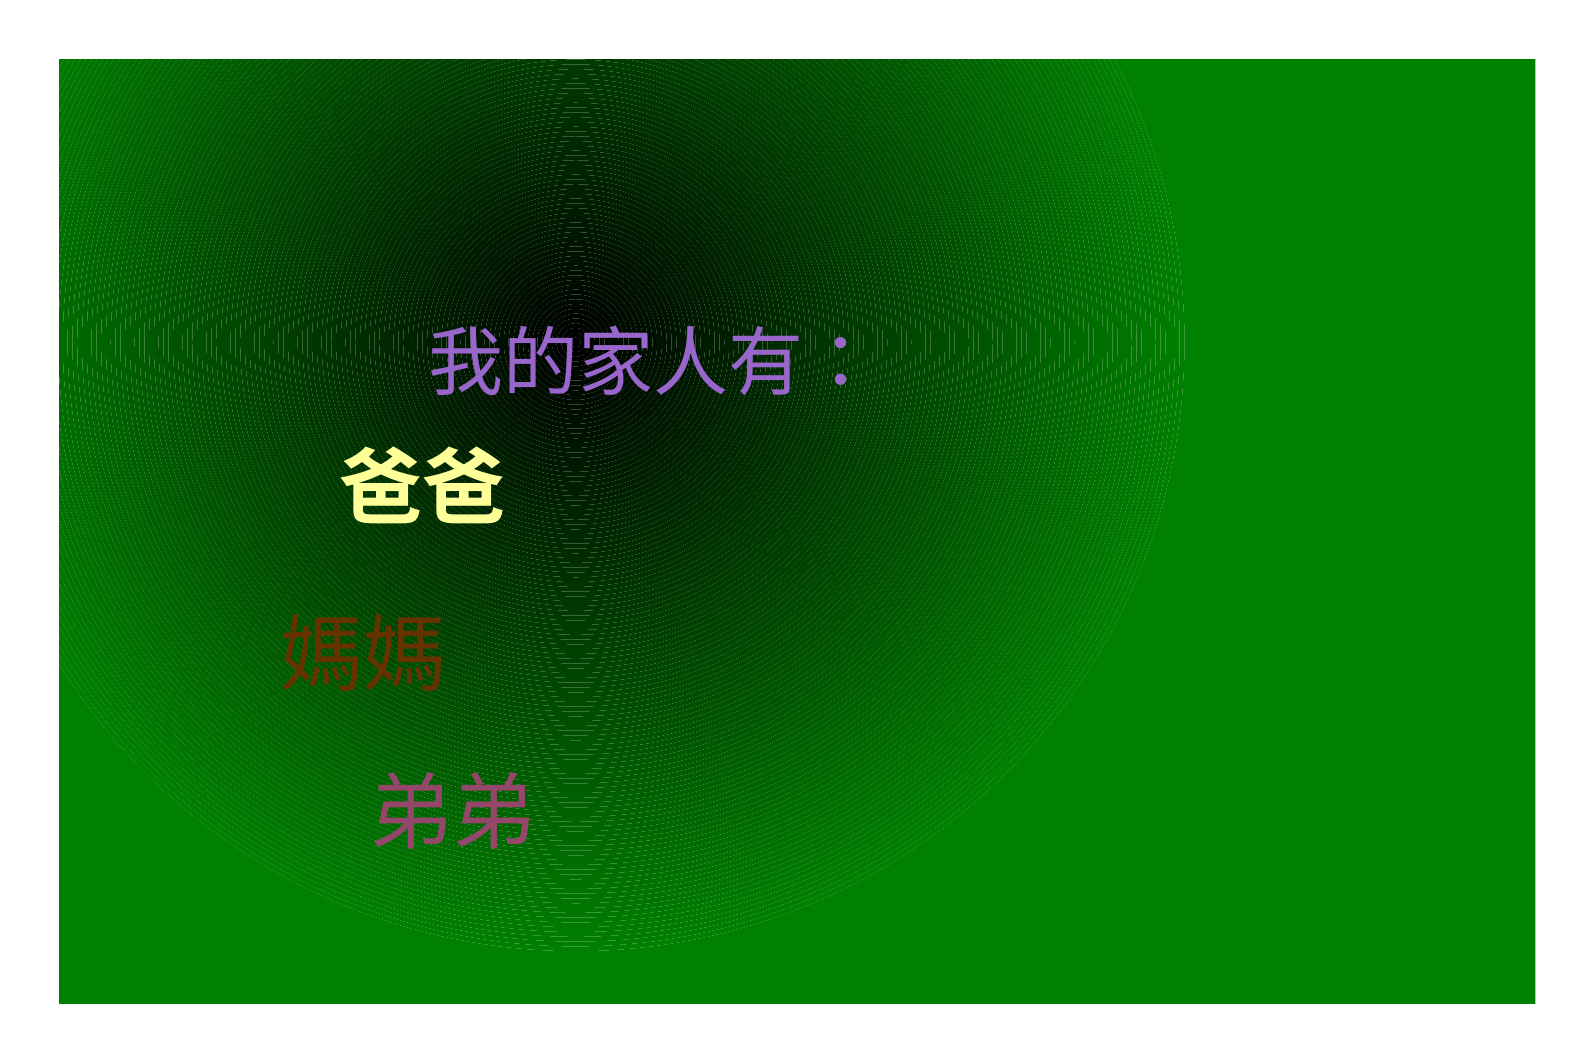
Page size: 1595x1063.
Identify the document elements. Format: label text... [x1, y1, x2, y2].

text_box 媽媽 [265, 581, 945, 680]
text_box 爸爸 [324, 413, 1418, 591]
text_box 弟弟 [354, 738, 798, 837]
text_box 我的家人有： [413, 295, 1536, 386]
